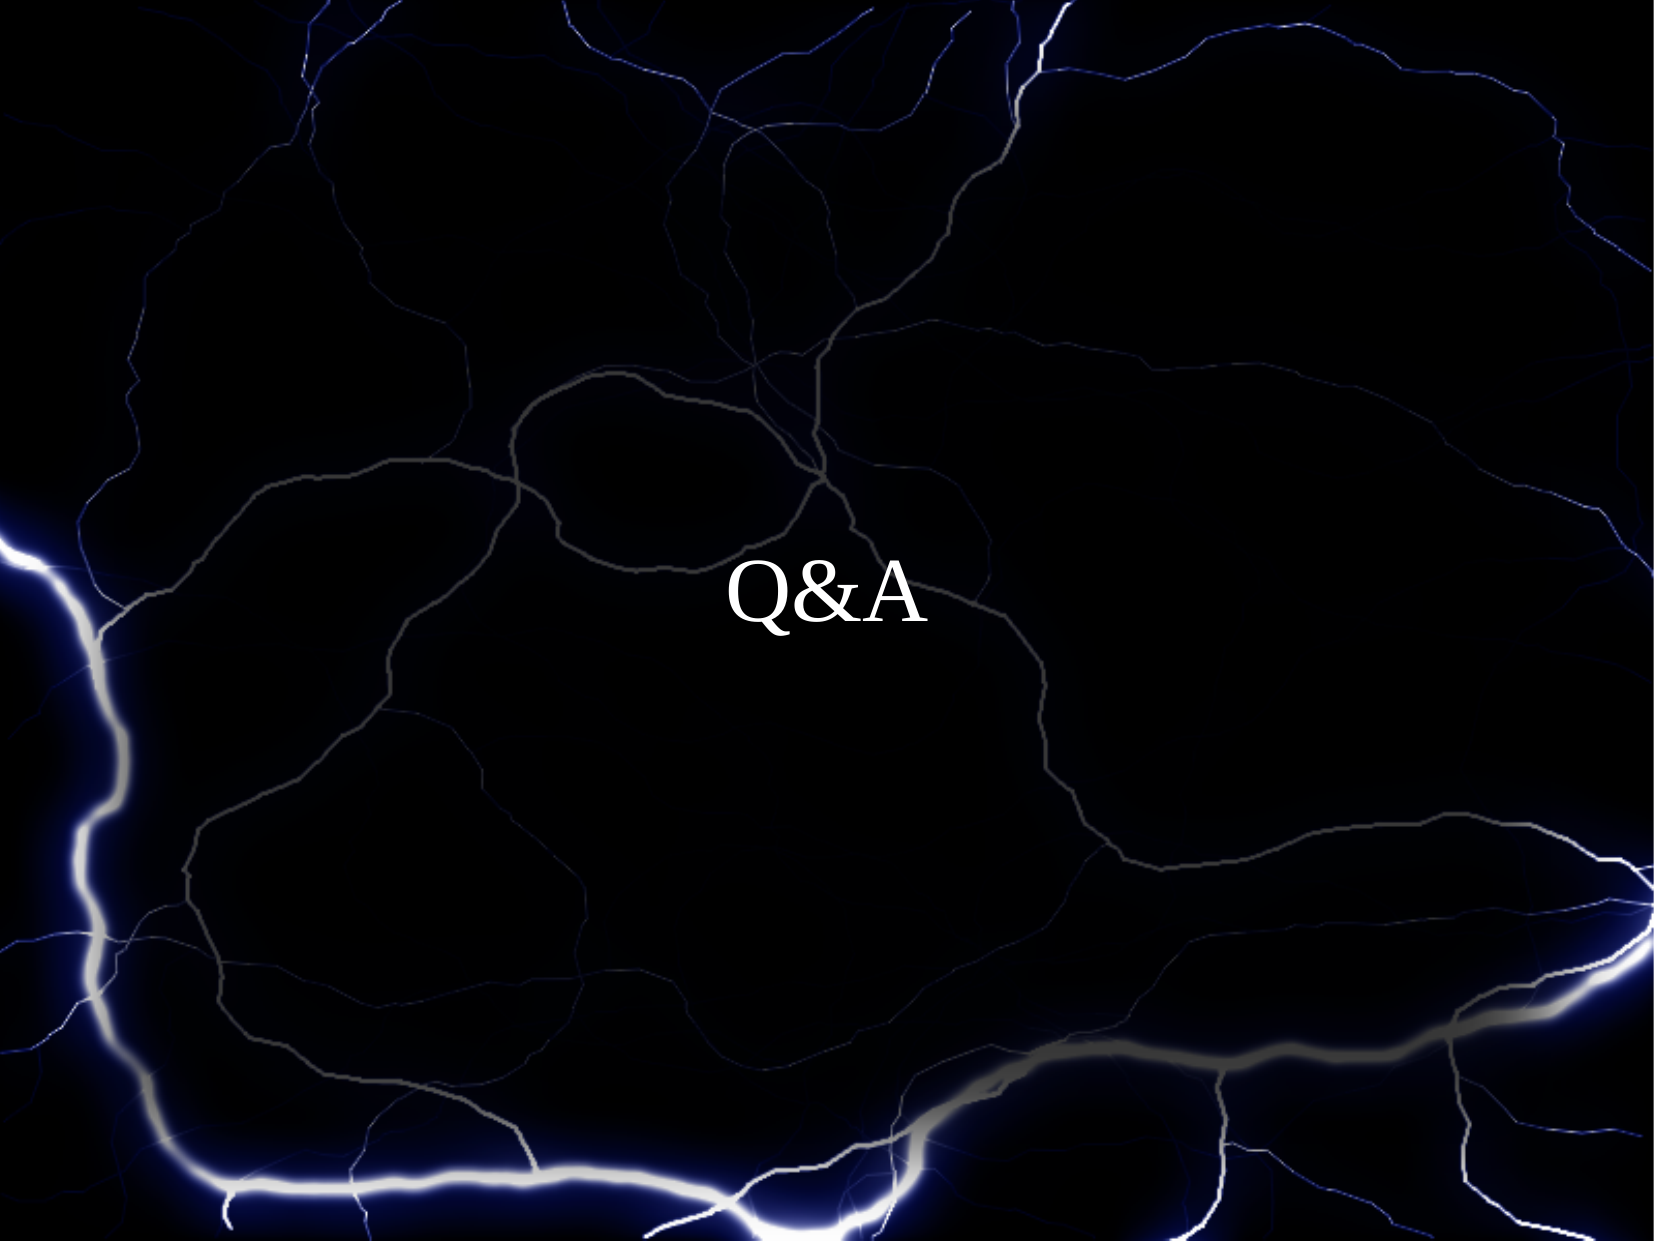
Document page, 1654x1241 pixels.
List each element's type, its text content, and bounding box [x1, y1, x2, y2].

picture [0, 0, 1654, 1241]
title Q&A [82, 56, 1571, 1126]
